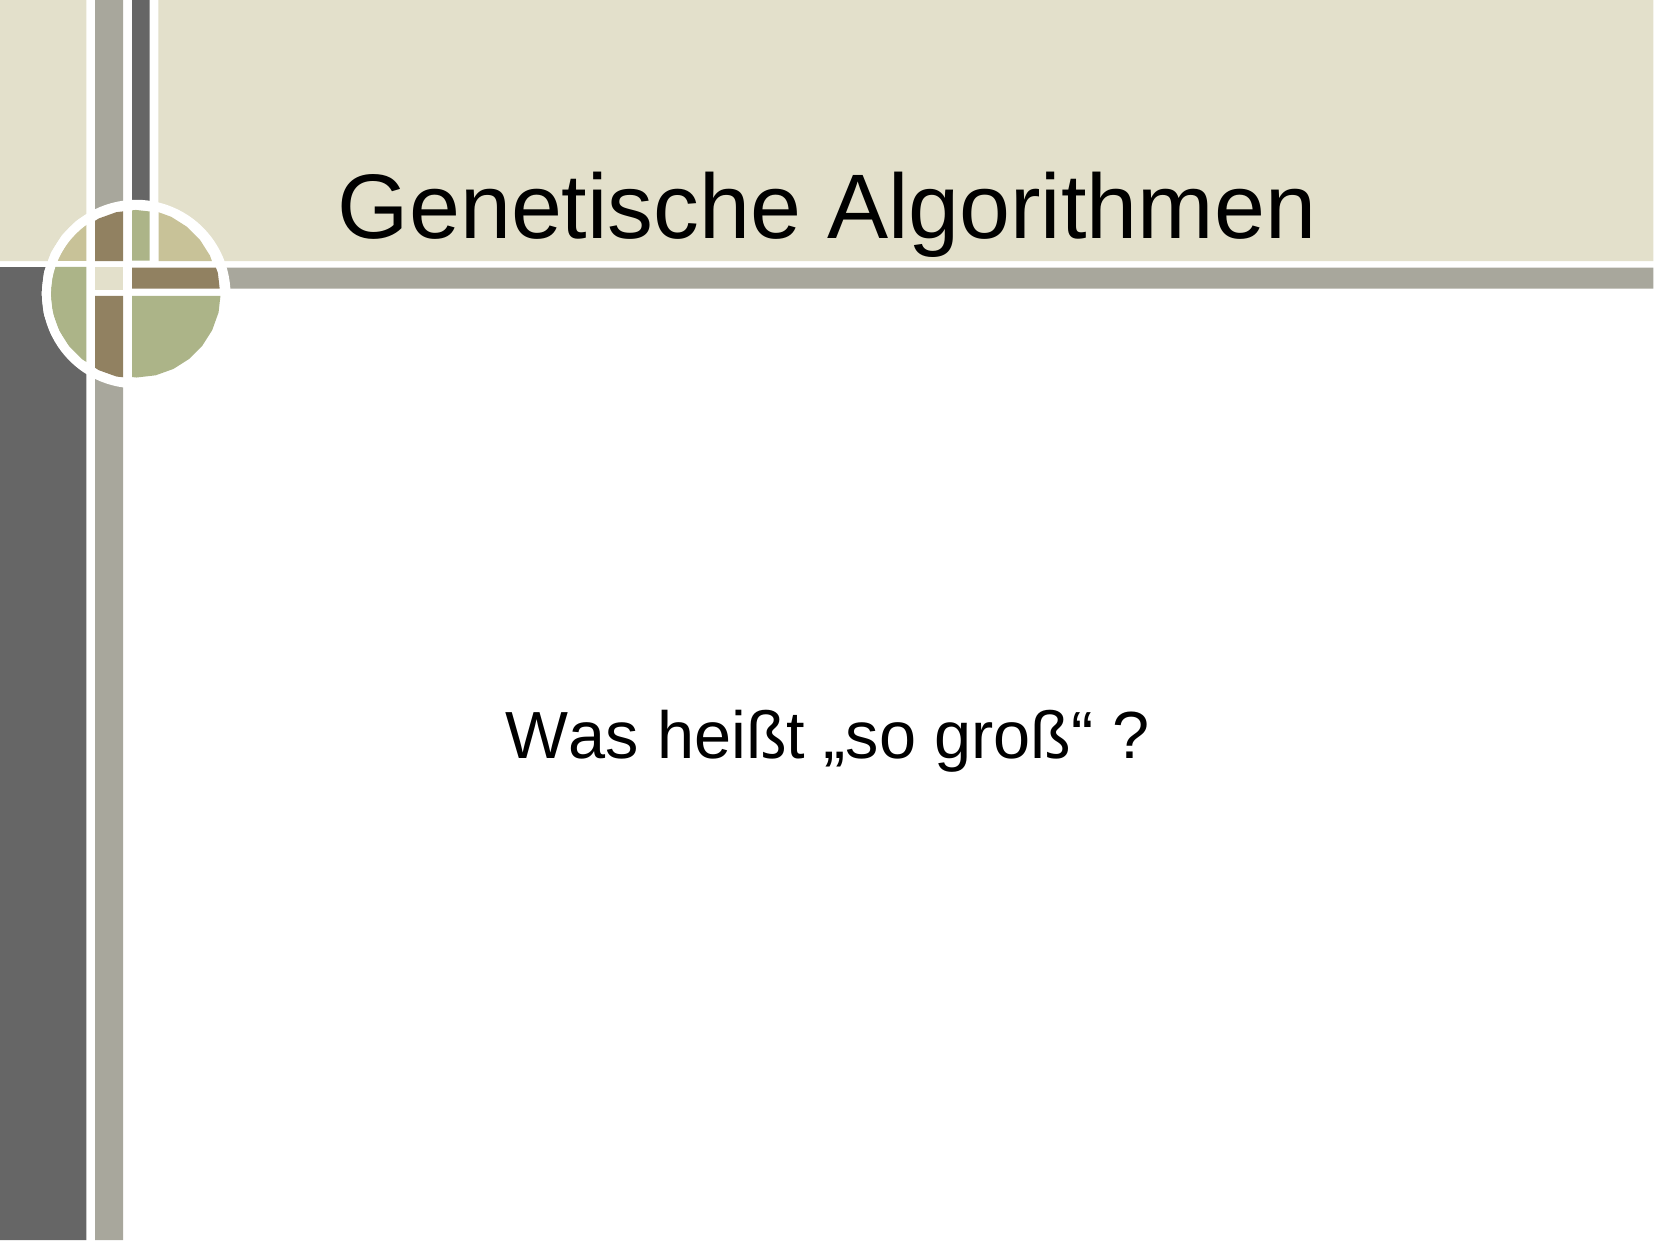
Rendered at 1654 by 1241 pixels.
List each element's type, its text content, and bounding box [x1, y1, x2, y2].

title Genetische Algorithmen [121, 102, 1534, 311]
subtitle Was heißt „so groß“ ? [121, 344, 1534, 1127]
